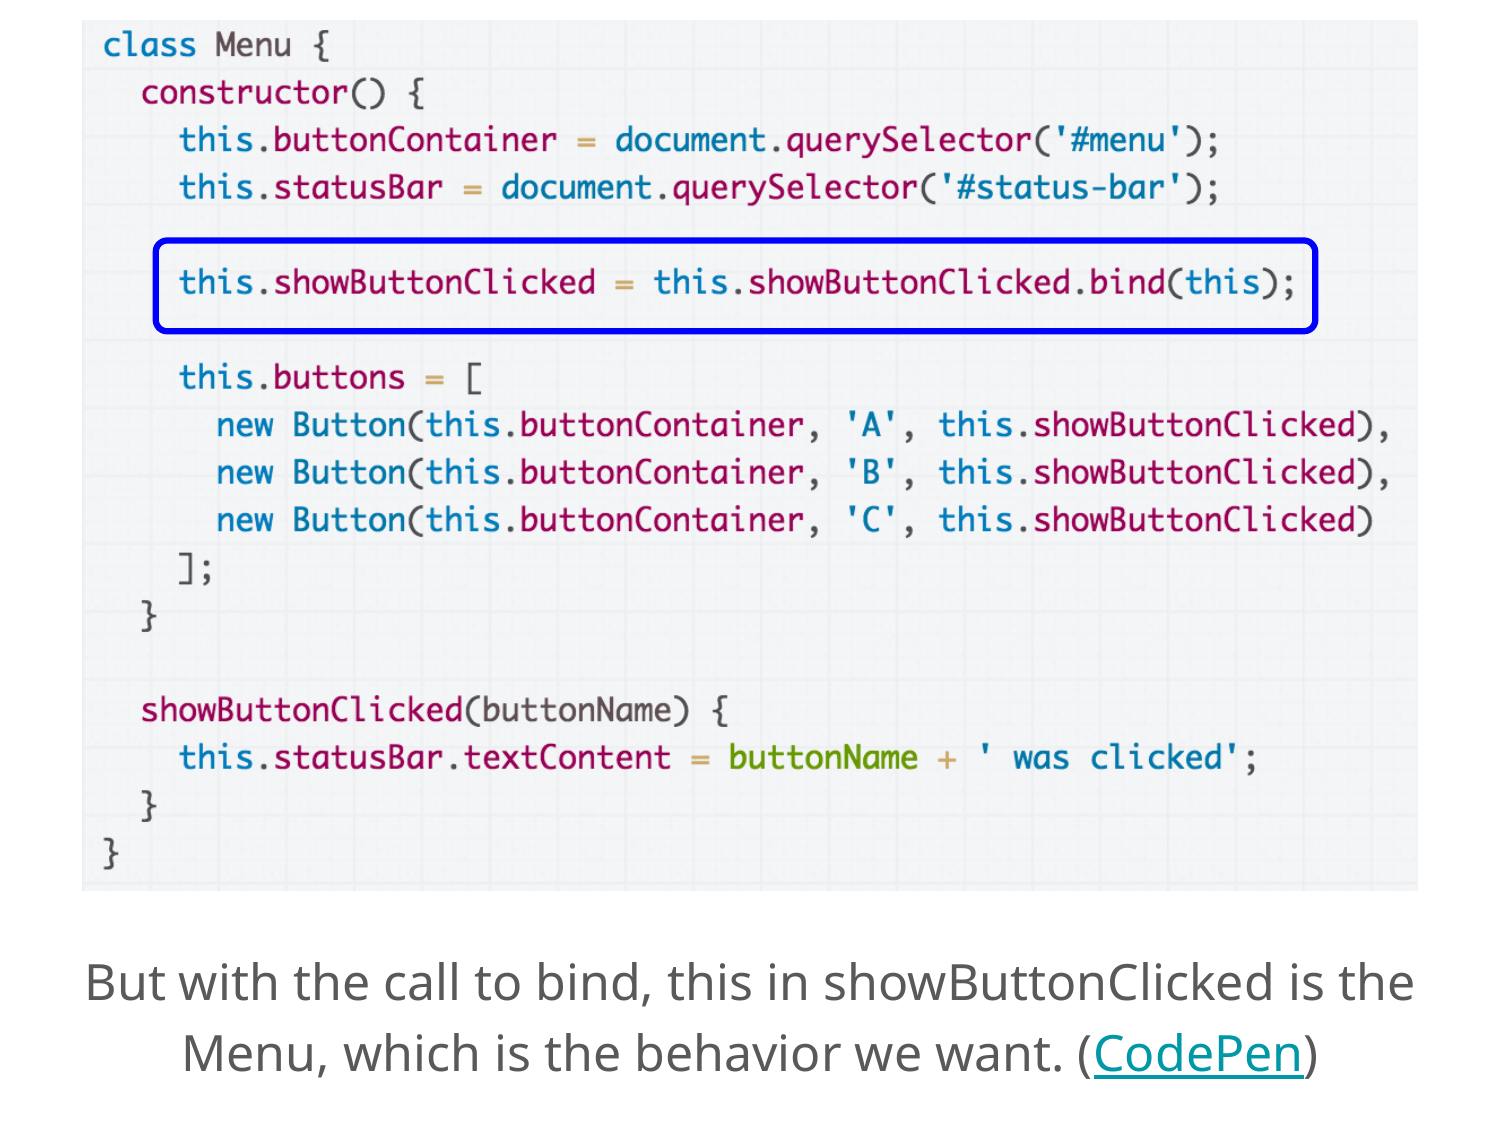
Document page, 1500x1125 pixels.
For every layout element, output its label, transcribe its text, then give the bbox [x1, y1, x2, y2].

list But with the call to bind, this in showButtonClicked is the Menu, which is the behavior we want. (CodePen) [49, 926, 1451, 1046]
picture [82, 20, 1418, 891]
